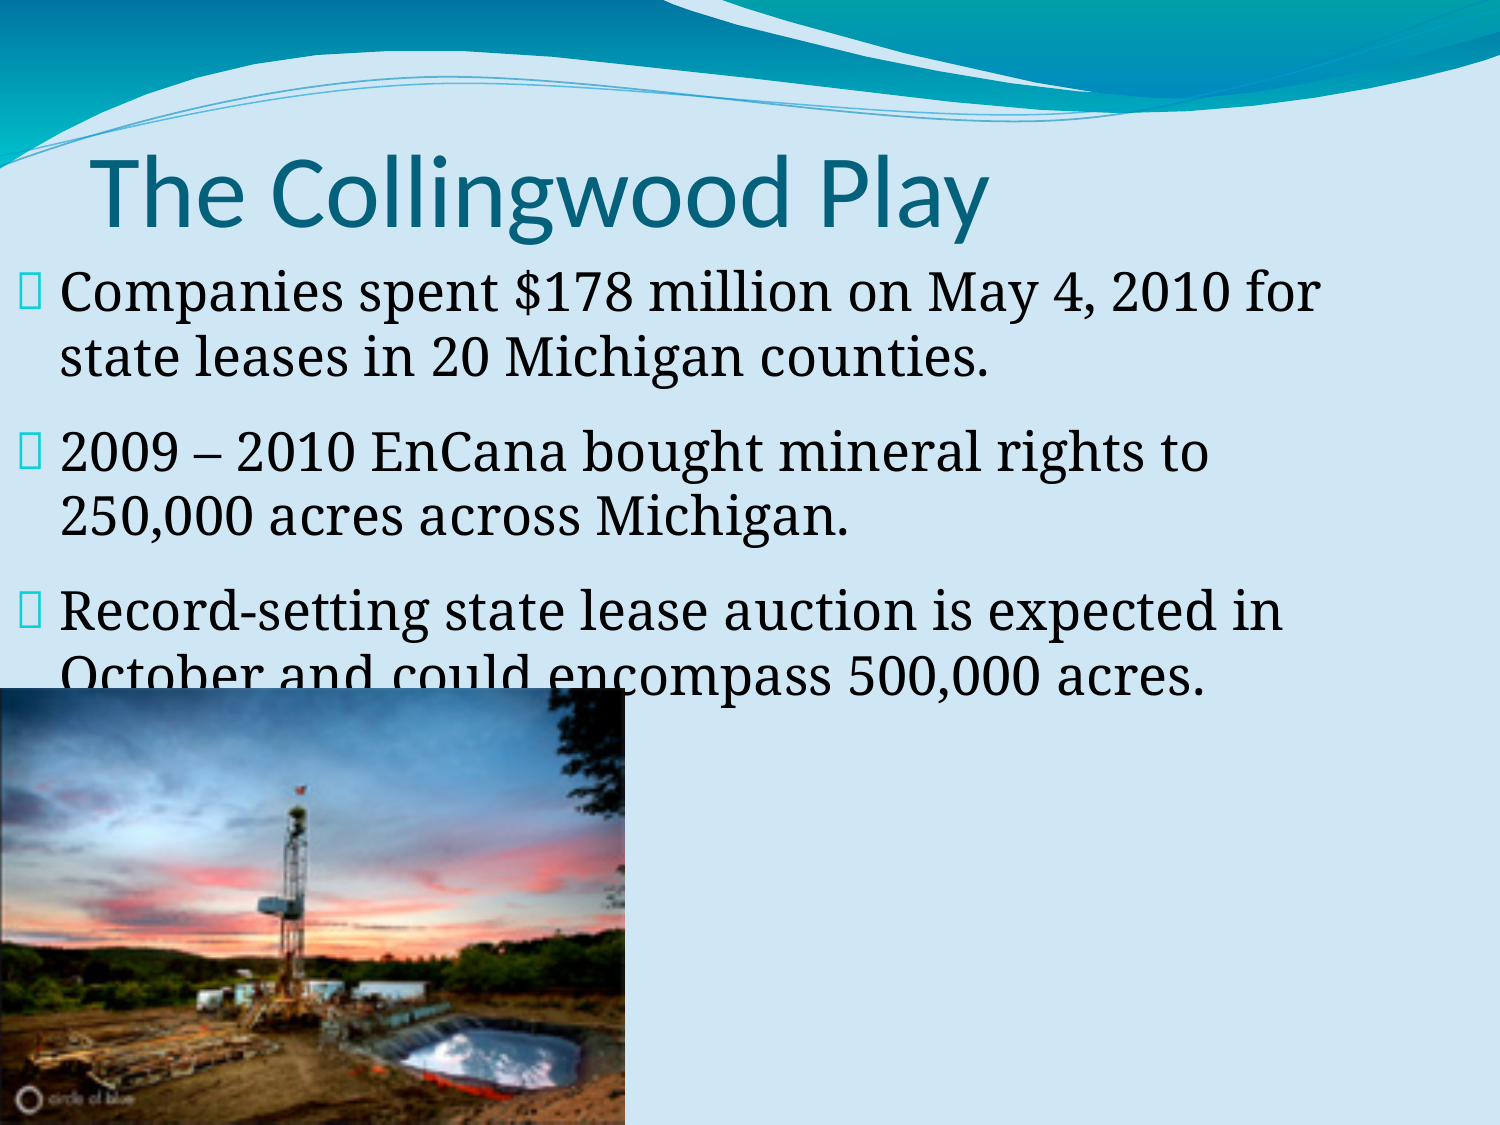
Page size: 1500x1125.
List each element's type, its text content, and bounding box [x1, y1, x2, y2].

picture [0, 688, 625, 1125]
title The Collingwood Play [75, 115, 1425, 225]
list Companies spent $178 million on May 4, 2010 for state leases in 20 Michigan counties. 2009 – 2010 EnCana bought mineral rights to 250,000 acres across Michigan. Record-setting state lease auction is expected in October and could encompass 500,000 acres. [0, 249, 1425, 1038]
